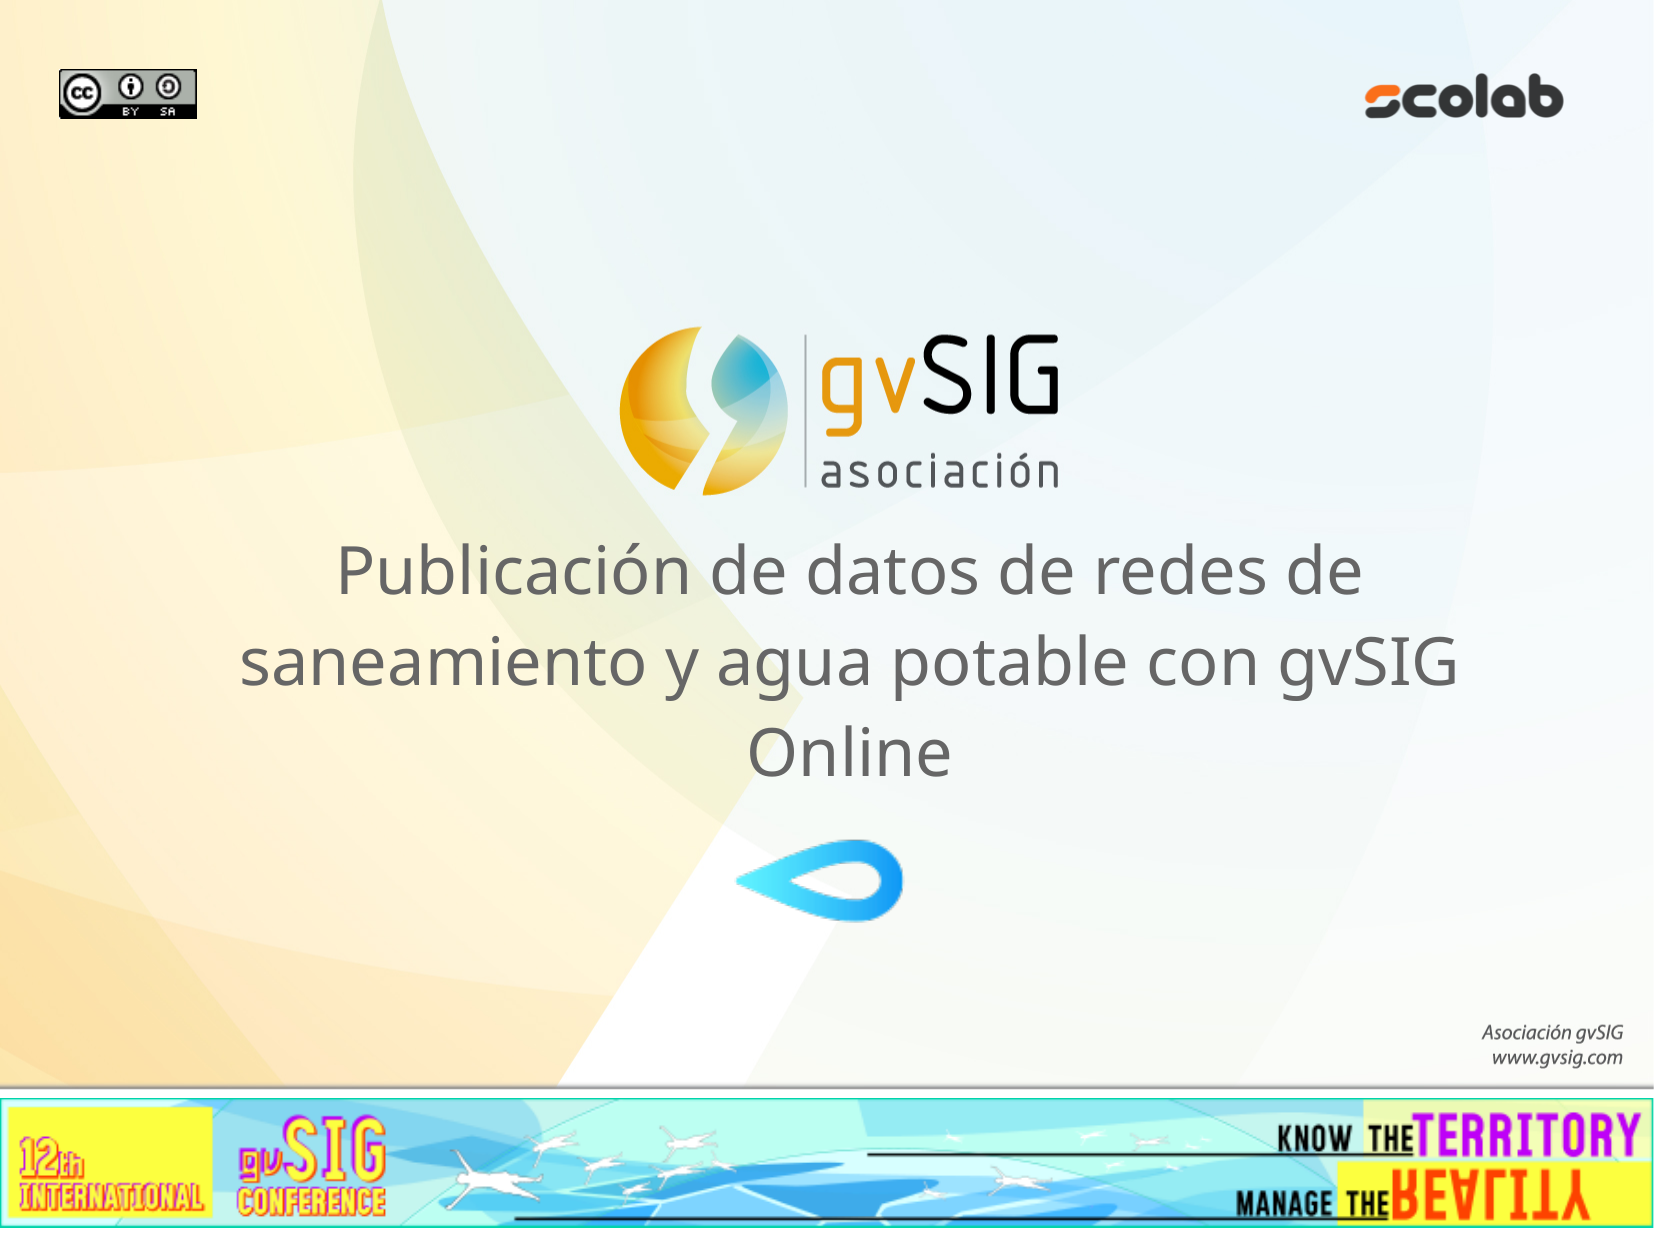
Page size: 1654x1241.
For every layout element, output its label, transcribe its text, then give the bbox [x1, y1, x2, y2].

picture [0, 0, 1654, 1241]
title Publicación de datos de redes de saneamiento y agua potable con gvSIG Online [135, 498, 1565, 821]
